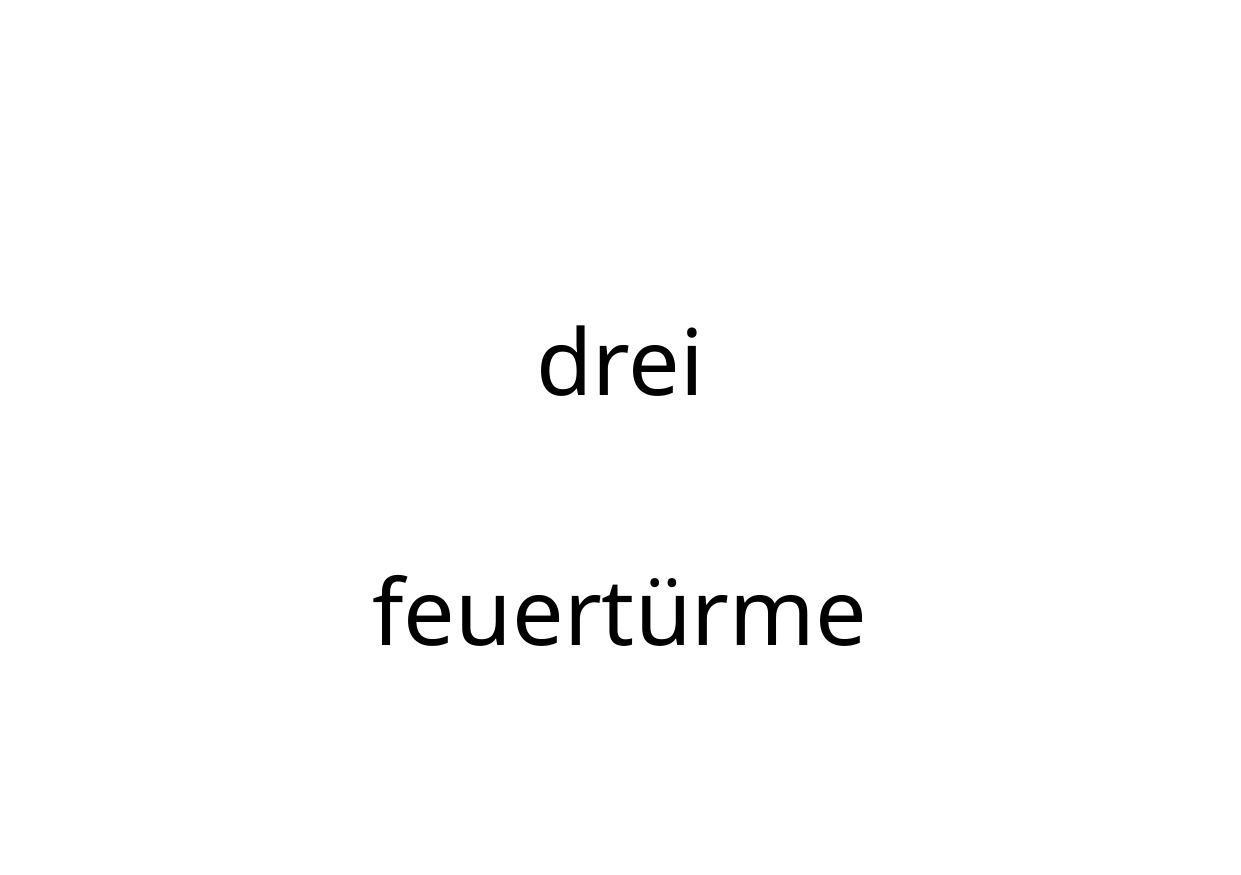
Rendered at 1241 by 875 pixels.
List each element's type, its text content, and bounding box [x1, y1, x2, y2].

subtitle drei feuertürme [115, 235, 1125, 735]
